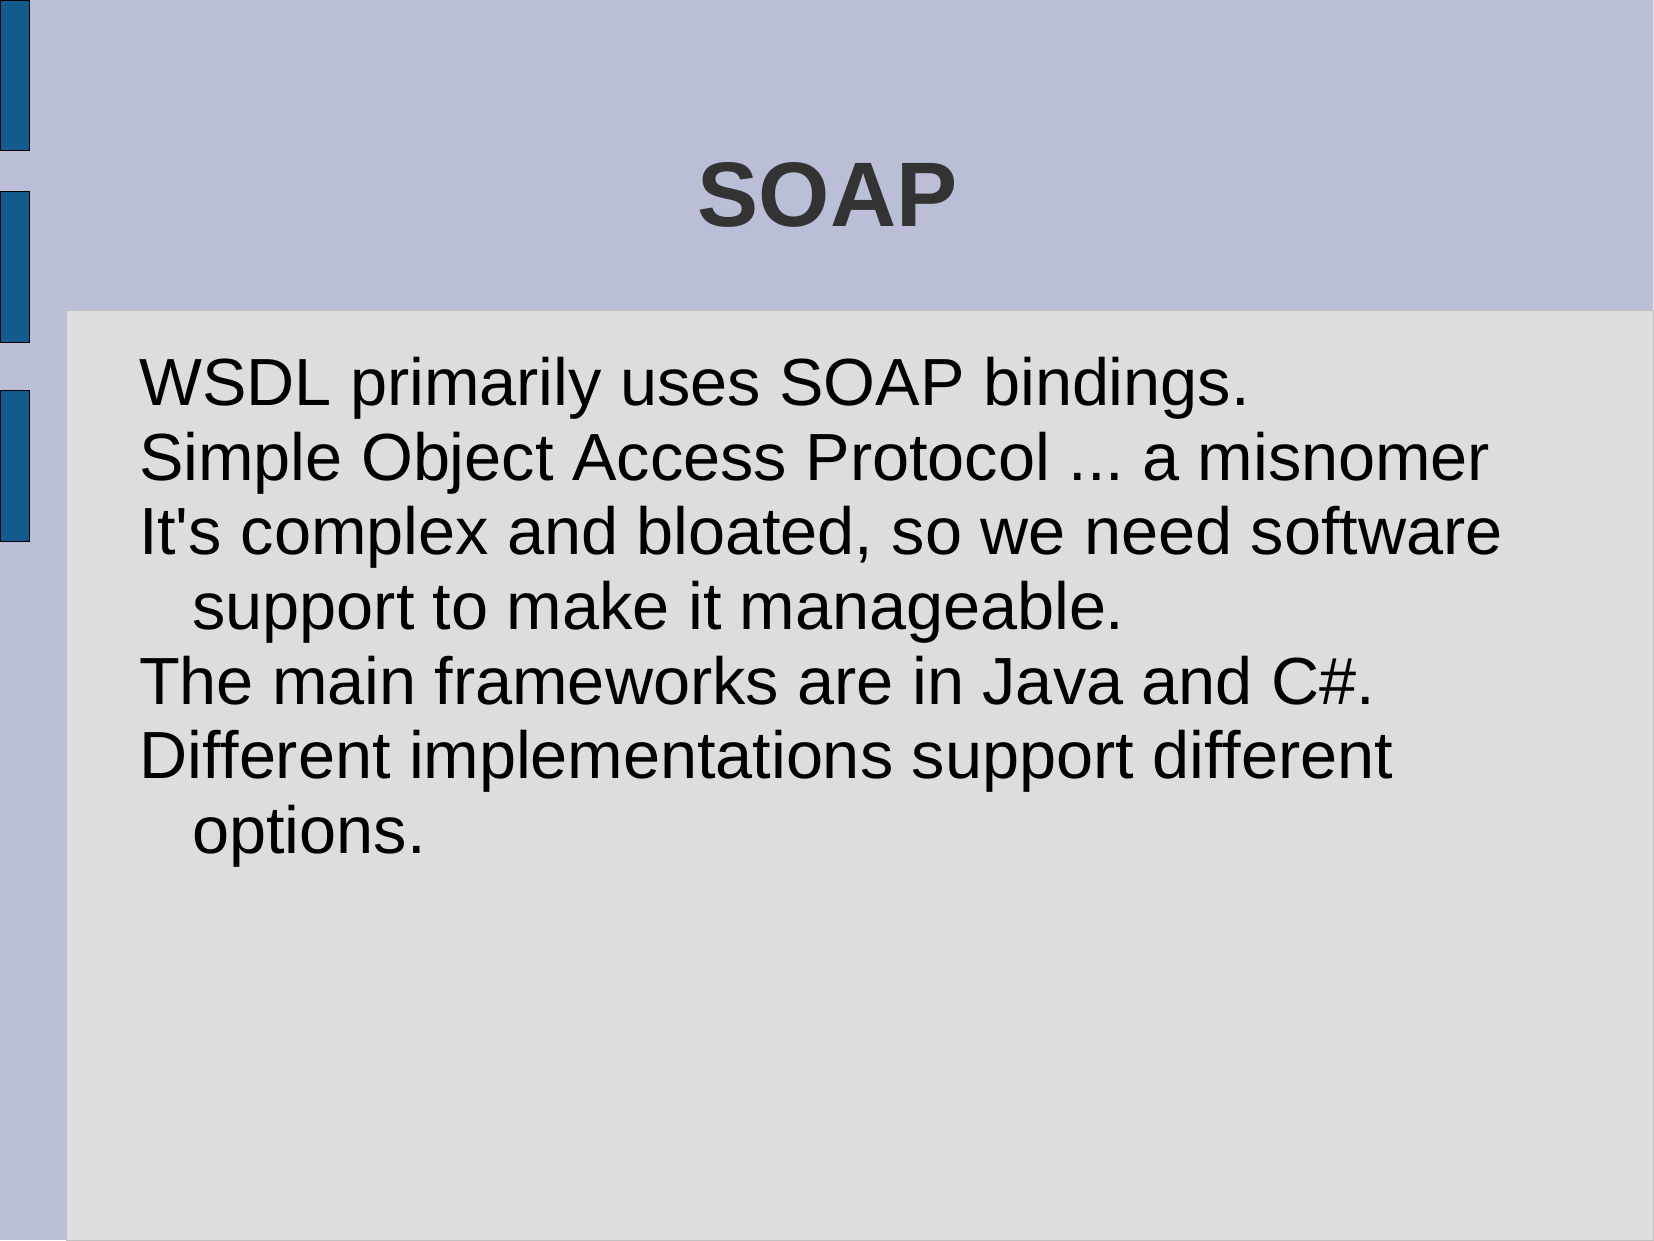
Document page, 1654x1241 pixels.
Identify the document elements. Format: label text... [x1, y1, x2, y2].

title SOAP [121, 98, 1534, 291]
list WSDL primarily uses SOAP bindings. Simple Object Access Protocol ... a misnomer It's complex and bloated, so we need software support to make it manageable. The main frameworks are in Java and C#. Different implementations support different options. [121, 344, 1534, 1112]
